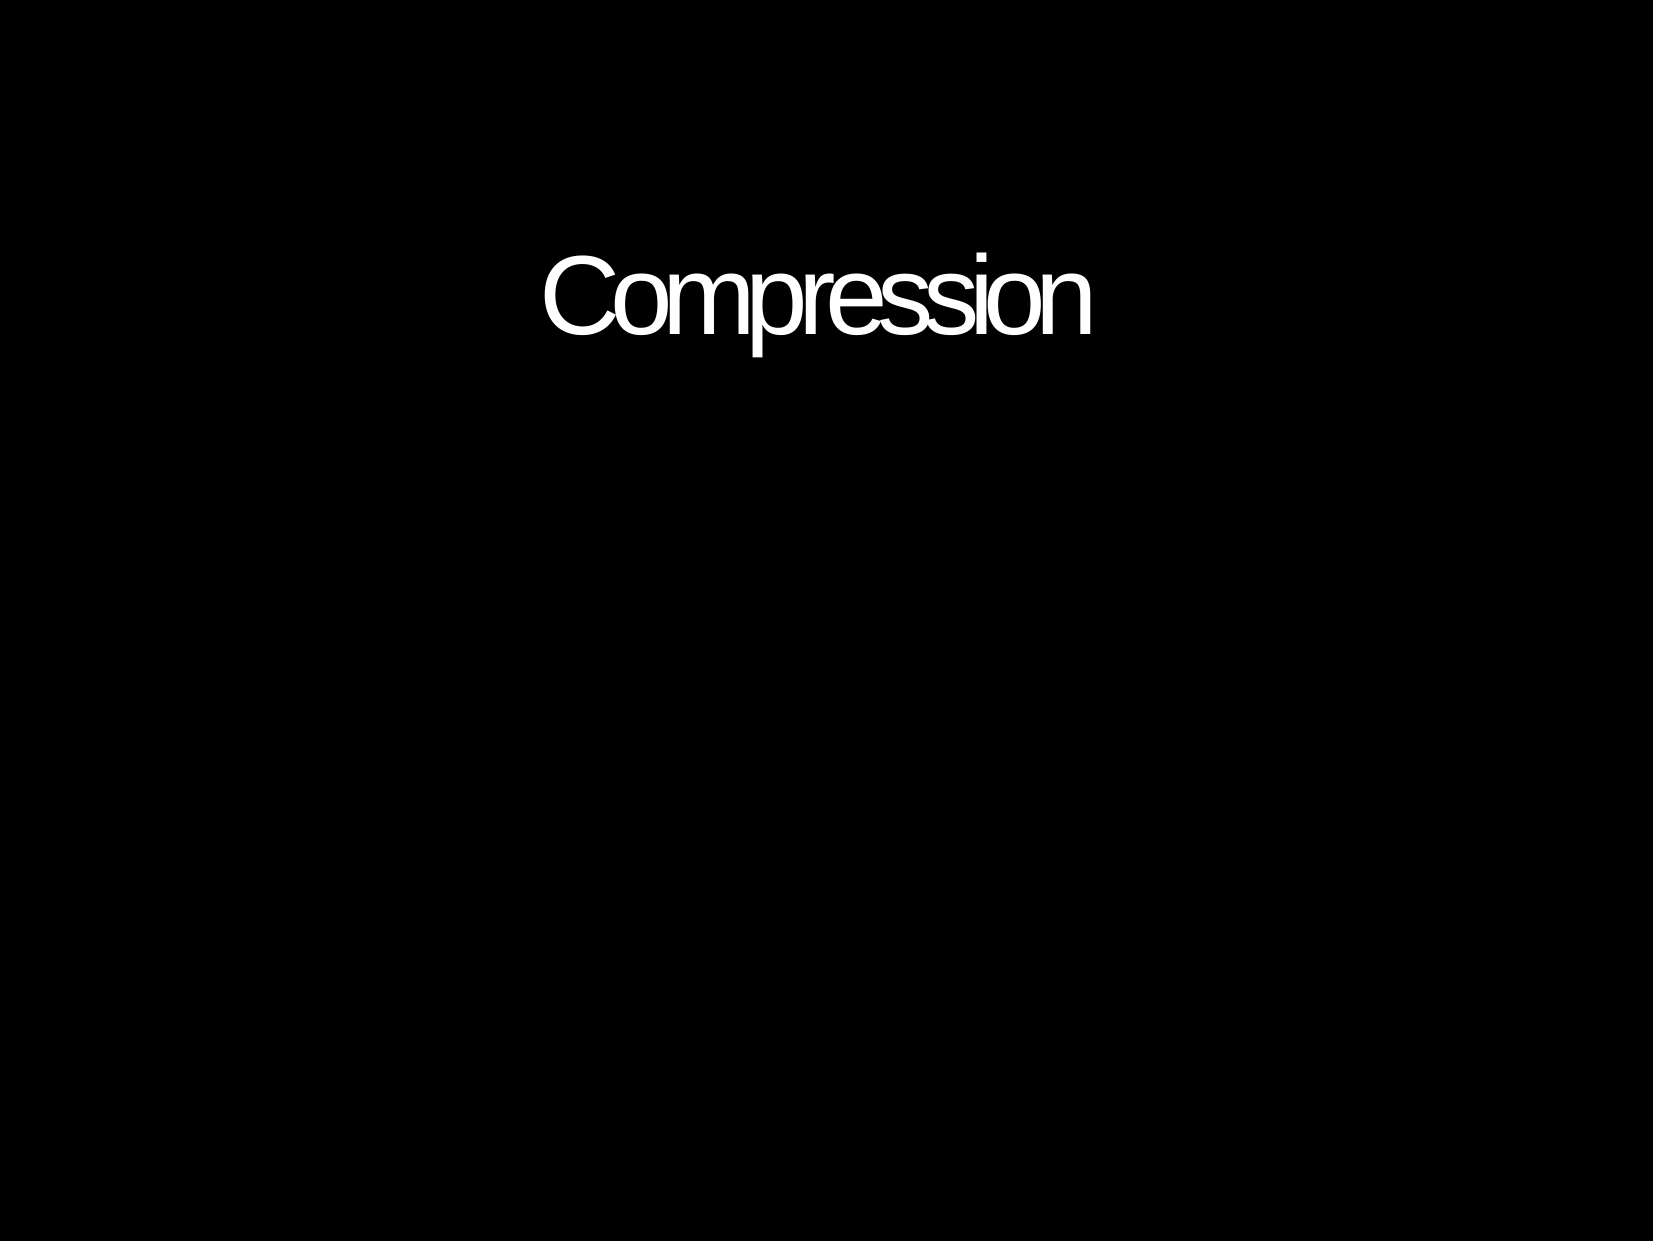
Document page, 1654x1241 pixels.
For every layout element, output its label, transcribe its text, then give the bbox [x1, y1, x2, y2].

text_box Compression [524, 225, 1163, 366]
